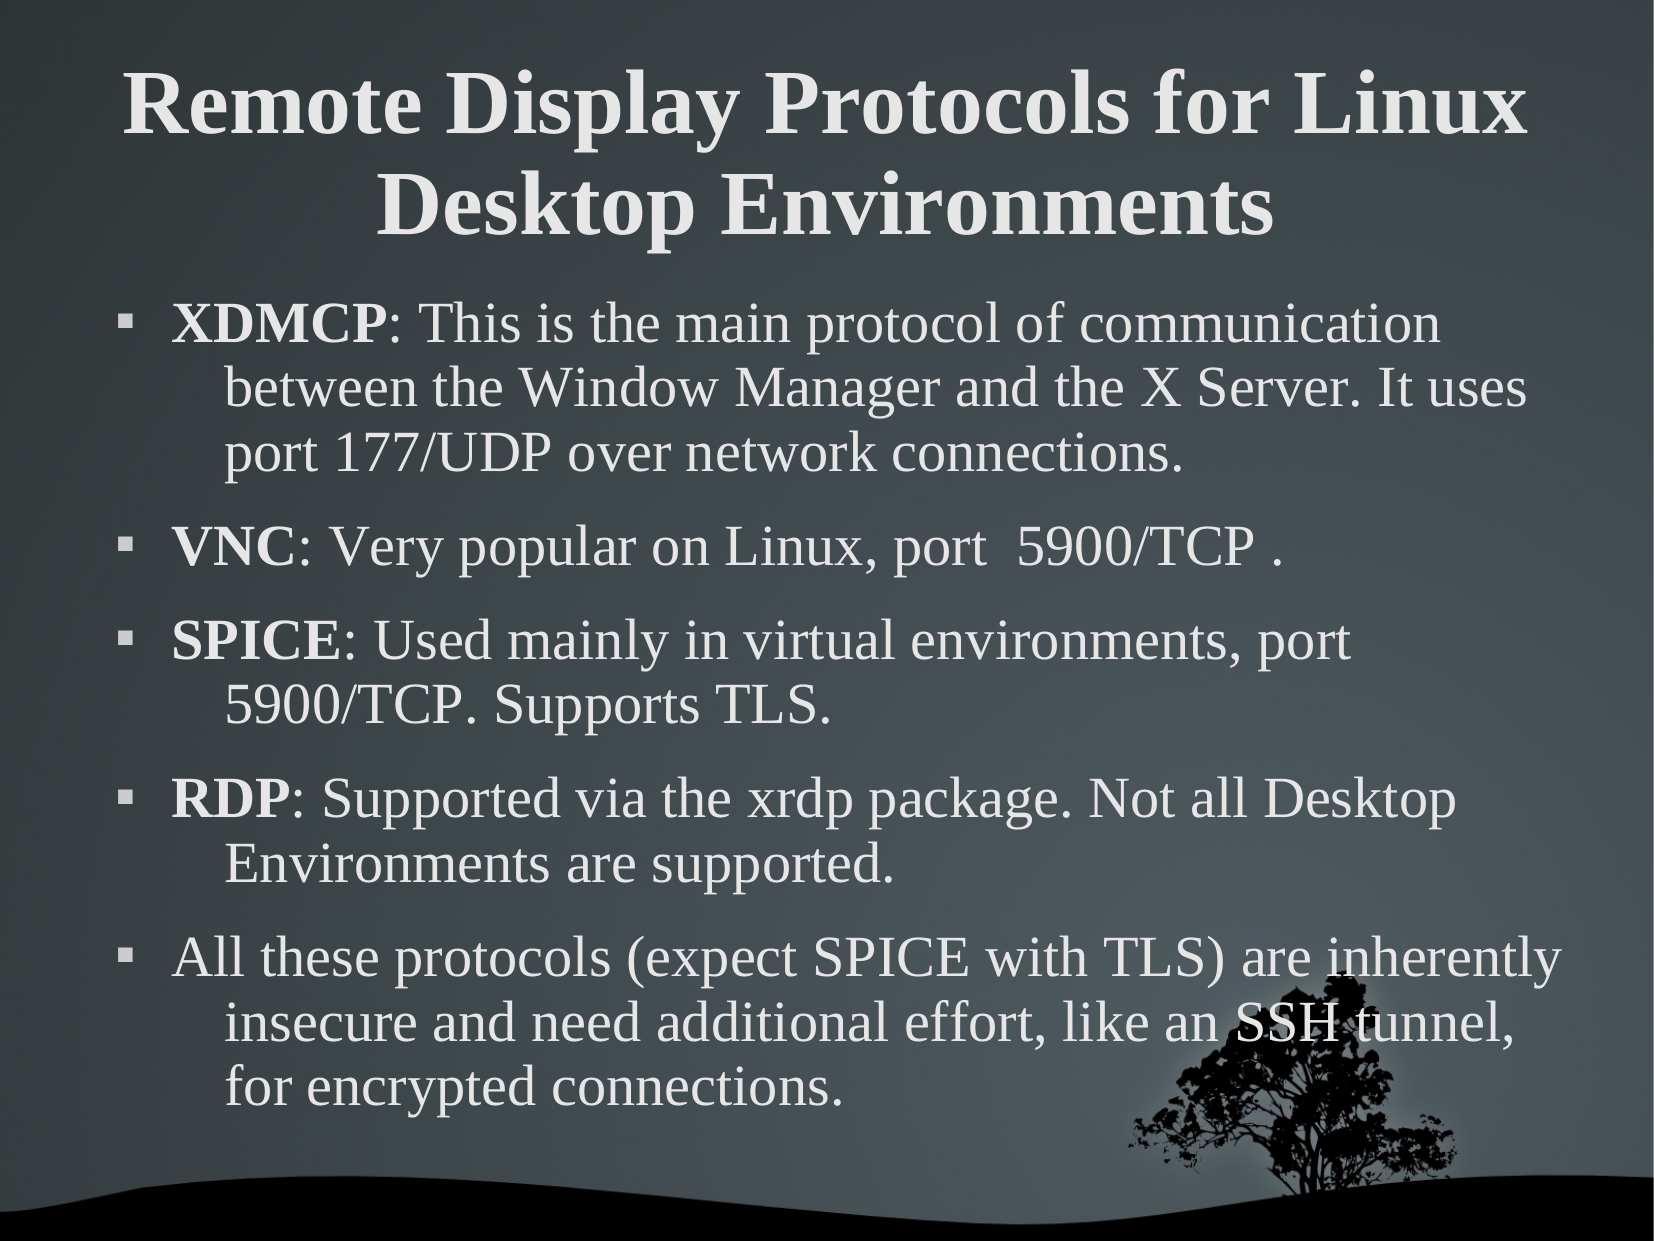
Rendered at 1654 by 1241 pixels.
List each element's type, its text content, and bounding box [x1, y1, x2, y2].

picture [0, 0, 1654, 1241]
list XDMCP: This is the main protocol of communication between the Window Manager and the X Server. It uses port 177/UDP over network connections. VNC: Very popular on Linux, port 5900/TCP . SPICE: Used mainly in virtual environments, port 5900/TCP. Supports TLS. RDP: Supported via the xrdp package. Not all Desktop Environments are supported. All these protocols (expect SPICE with TLS) are inherently insecure and need additional effort, like an SSH tunnel, for encrypted connections. [82, 290, 1571, 1119]
title Remote Display Protocols for Linux Desktop Environments [82, 49, 1571, 257]
